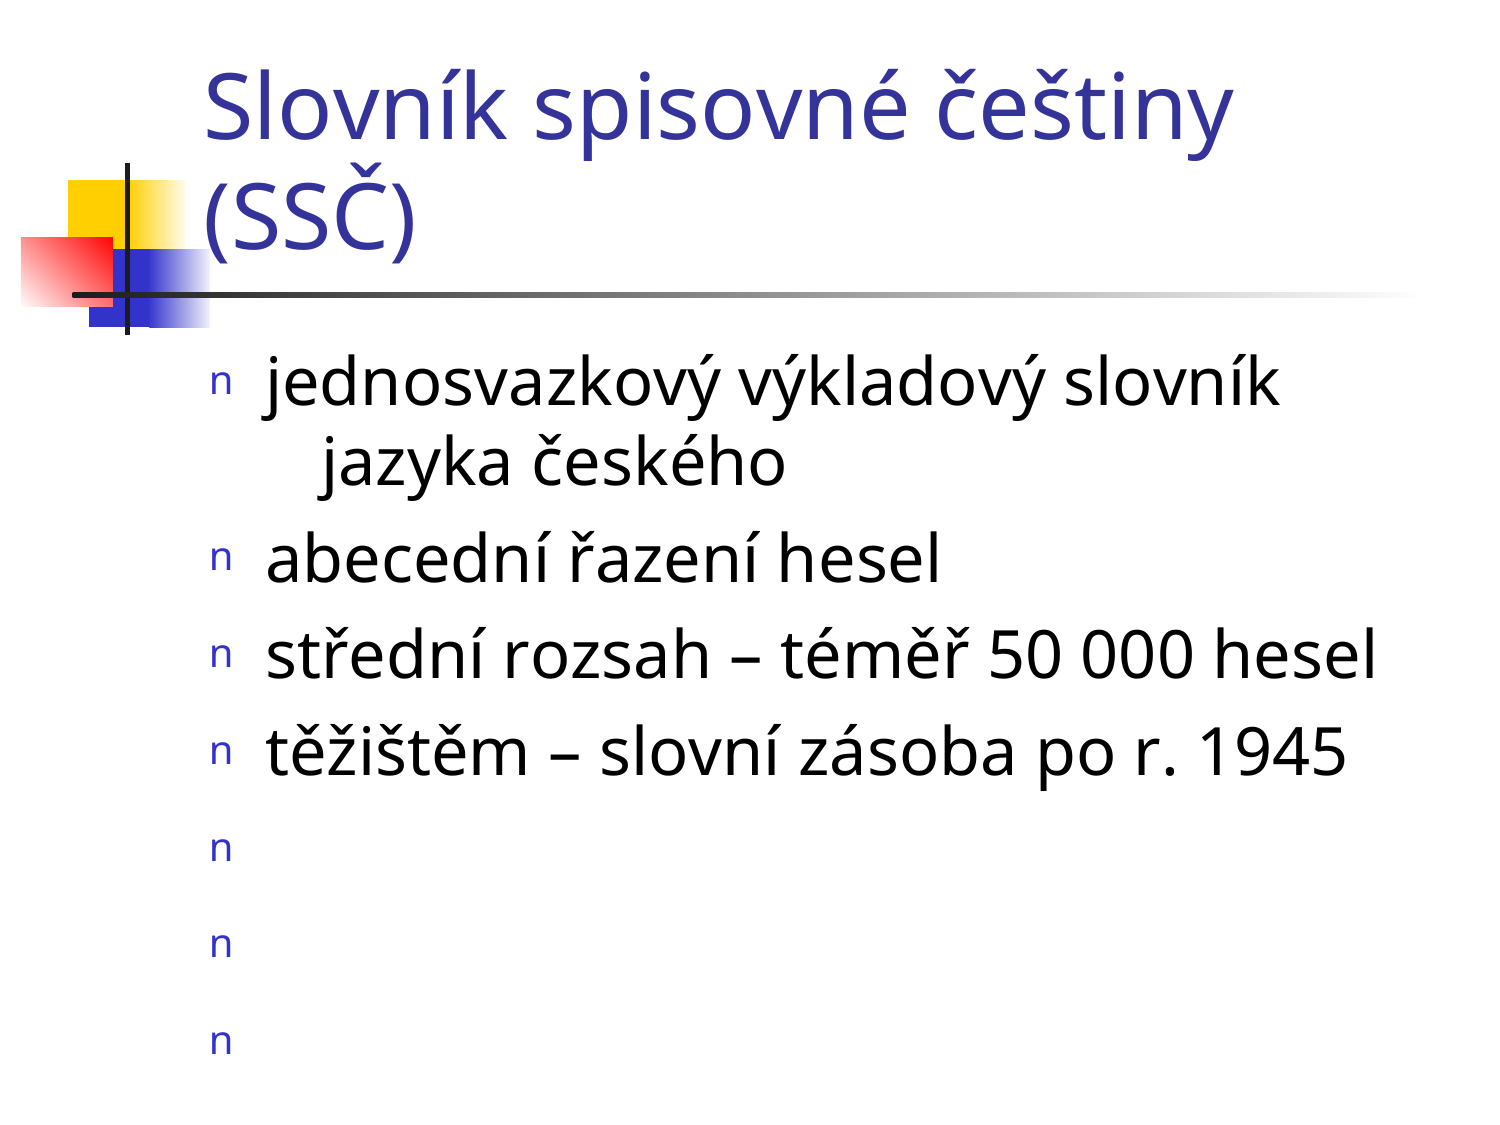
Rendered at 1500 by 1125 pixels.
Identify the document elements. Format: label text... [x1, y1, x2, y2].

title Slovník spisovné češtiny (SSČ) [188, 35, 1468, 275]
list jednosvazkový výkladový slovník jazyka českého abecední řazení hesel střední rozsah – téměř 50 000 hesel těžištěm – slovní zásoba po r. 1945 [193, 331, 1469, 1007]
